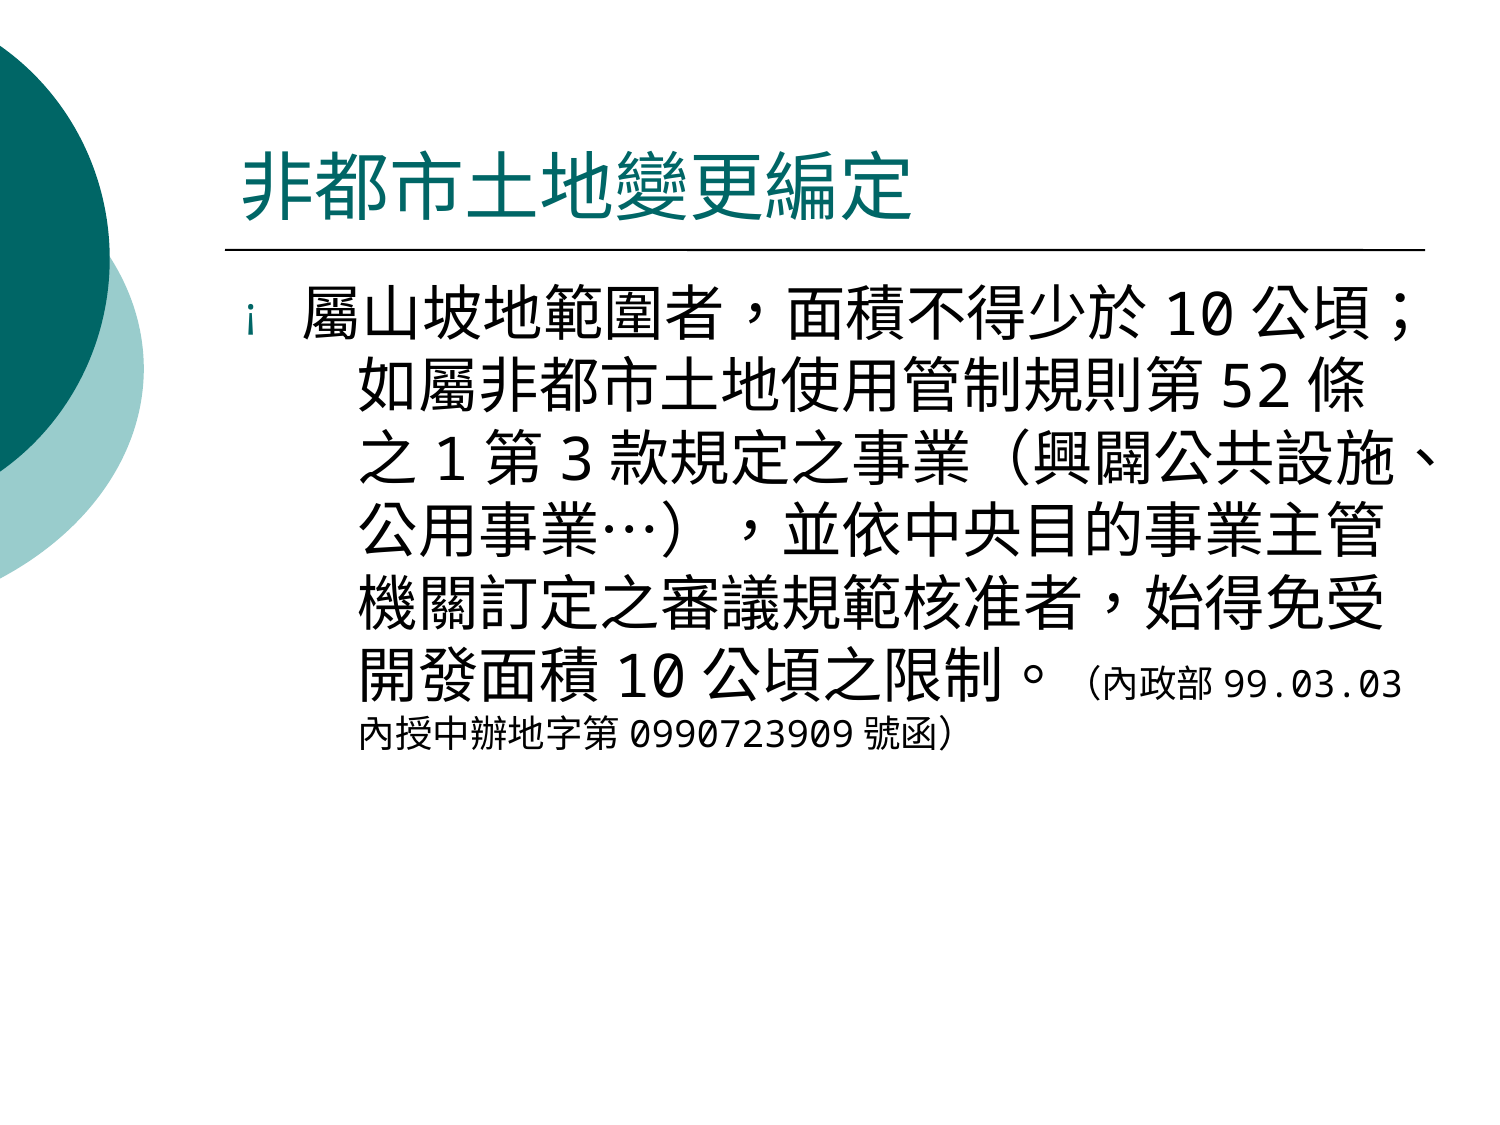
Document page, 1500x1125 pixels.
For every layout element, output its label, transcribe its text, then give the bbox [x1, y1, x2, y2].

list 屬山坡地範圍者，面積不得少於10公頃；如屬非都市土地使用管制規則第52條之1第3款規定之事業（興闢公共設施、公用事業…），並依中央目的事業主管機關訂定之審議規範核准者，始得免受開發面積10公頃之限制。（內政部99.03.03內授中辦地字第0990723909號函） [230, 267, 1430, 987]
title 非都市土地變更編定 [224, 49, 1425, 237]
